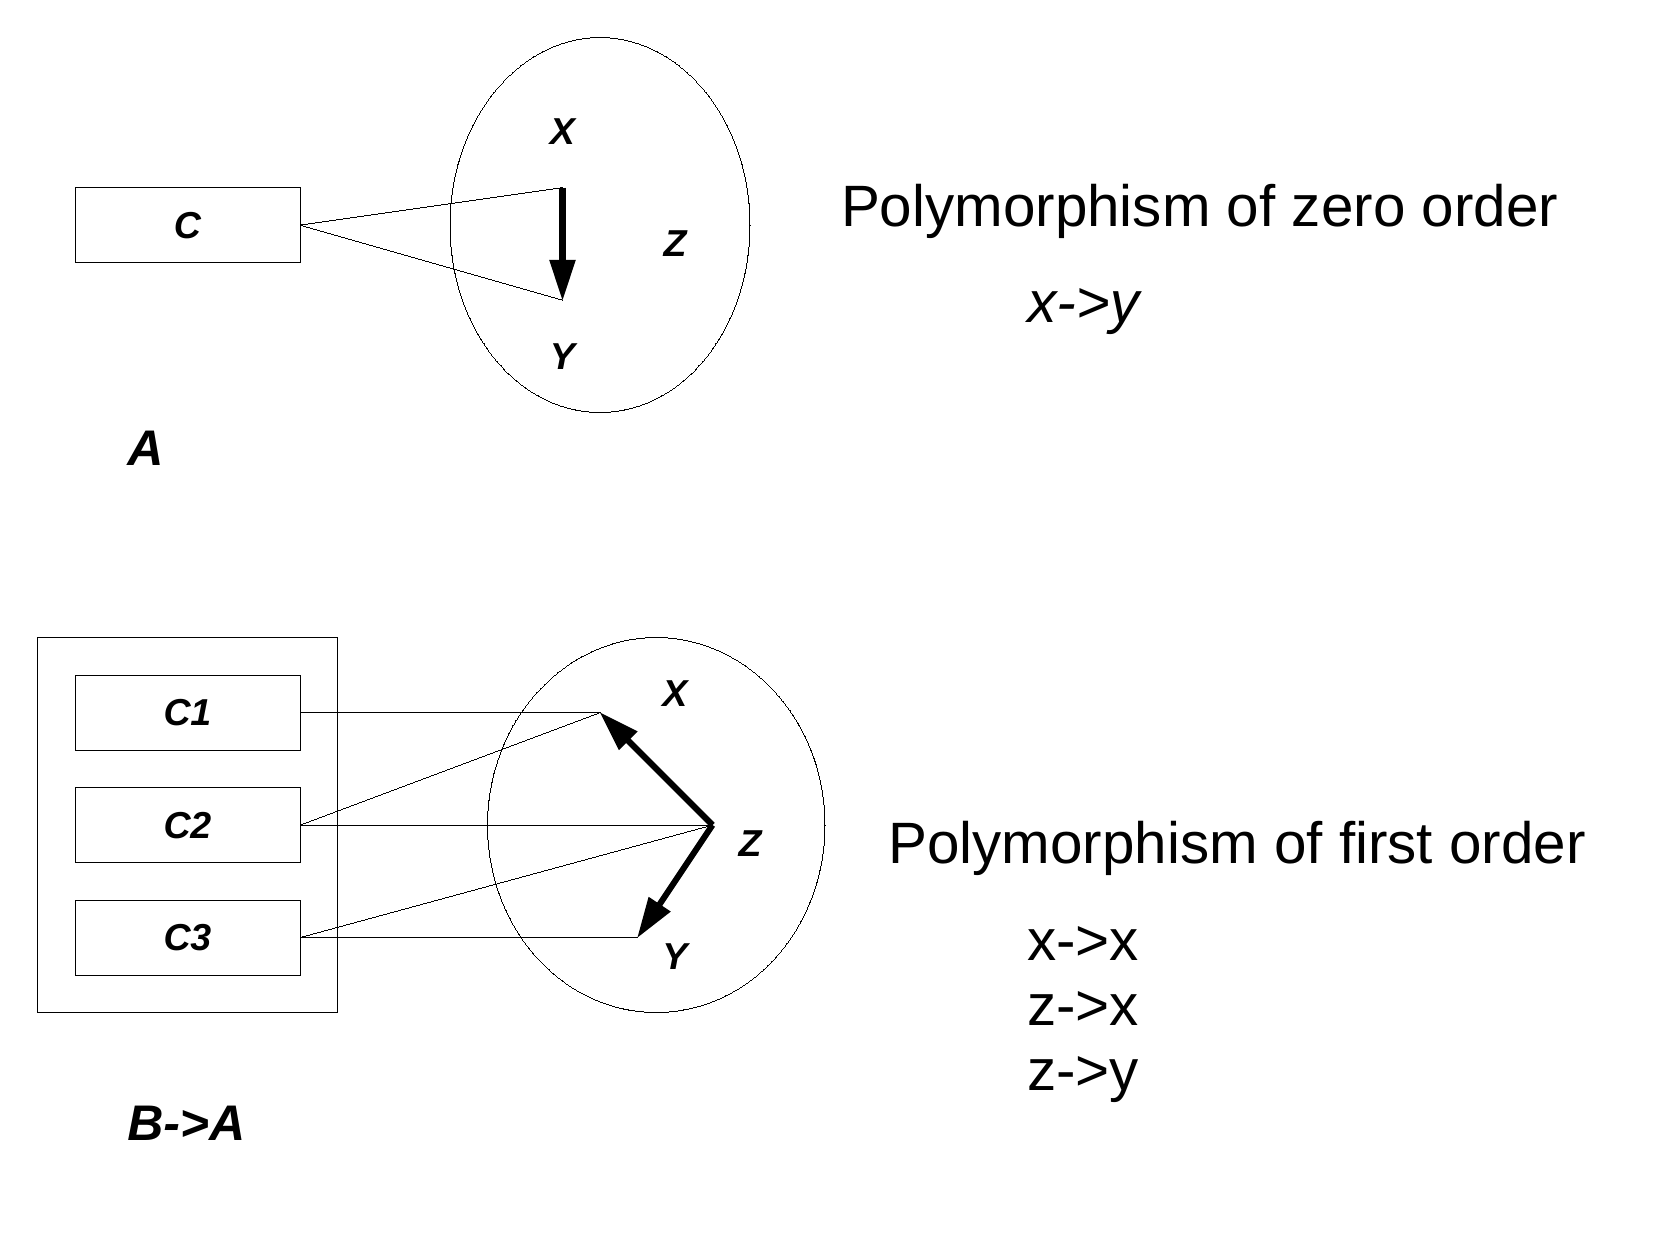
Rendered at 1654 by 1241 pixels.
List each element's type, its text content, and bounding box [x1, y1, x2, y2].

text_box Y [525, 337, 601, 376]
text_box X [525, 112, 601, 151]
title [851, 190, 862, 206]
text_box X [637, 675, 713, 713]
text_box Polymorphism of zero order [862, 150, 1538, 263]
text_box x->y [1012, 262, 1163, 343]
text_box C1 [75, 675, 301, 751]
text_box Y [637, 937, 713, 976]
text_box A [112, 412, 226, 484]
text_box C3 [75, 900, 301, 976]
text_box Z [637, 225, 713, 263]
text_box B->A [112, 1087, 301, 1159]
text_box x->x z->x z->y [1012, 900, 1163, 1110]
text_box Polymorphism of first order [900, 787, 1576, 901]
text_box Z [712, 825, 788, 863]
title [82, 56, 1571, 250]
text_box C [75, 187, 301, 263]
text_box C2 [75, 787, 301, 863]
